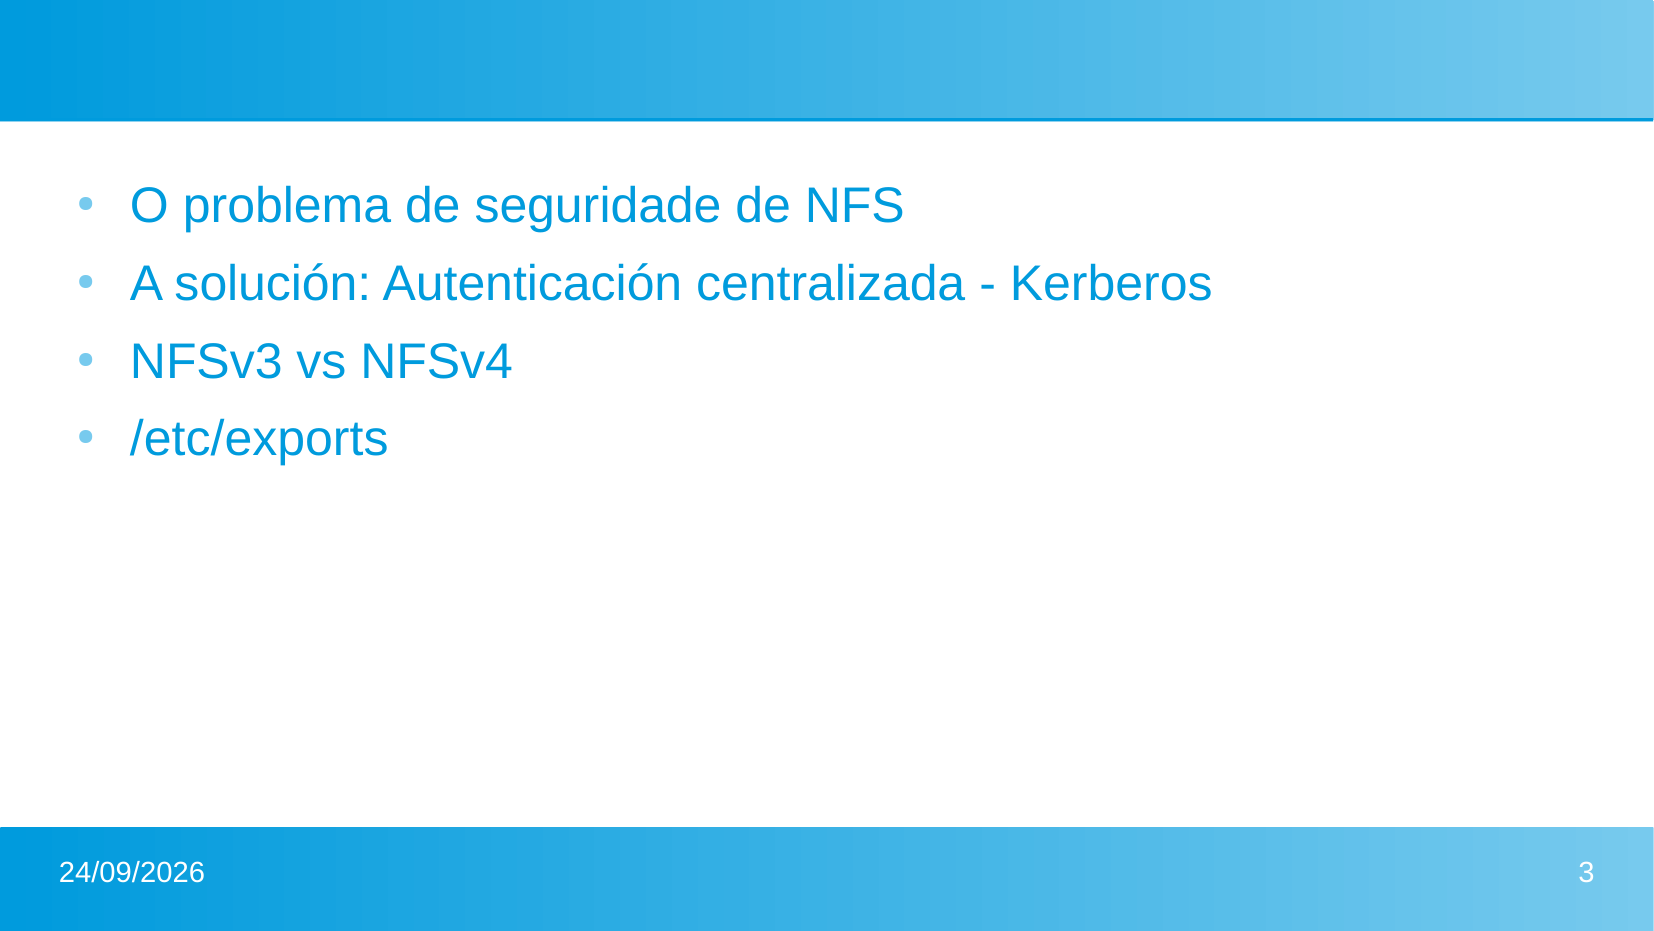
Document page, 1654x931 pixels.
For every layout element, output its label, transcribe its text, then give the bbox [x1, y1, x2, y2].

list O problema de seguridade de NFS A solución: Autenticación centralizada - Kerberos NFSv3 vs NFSv4 /etc/exports [59, 177, 1595, 768]
